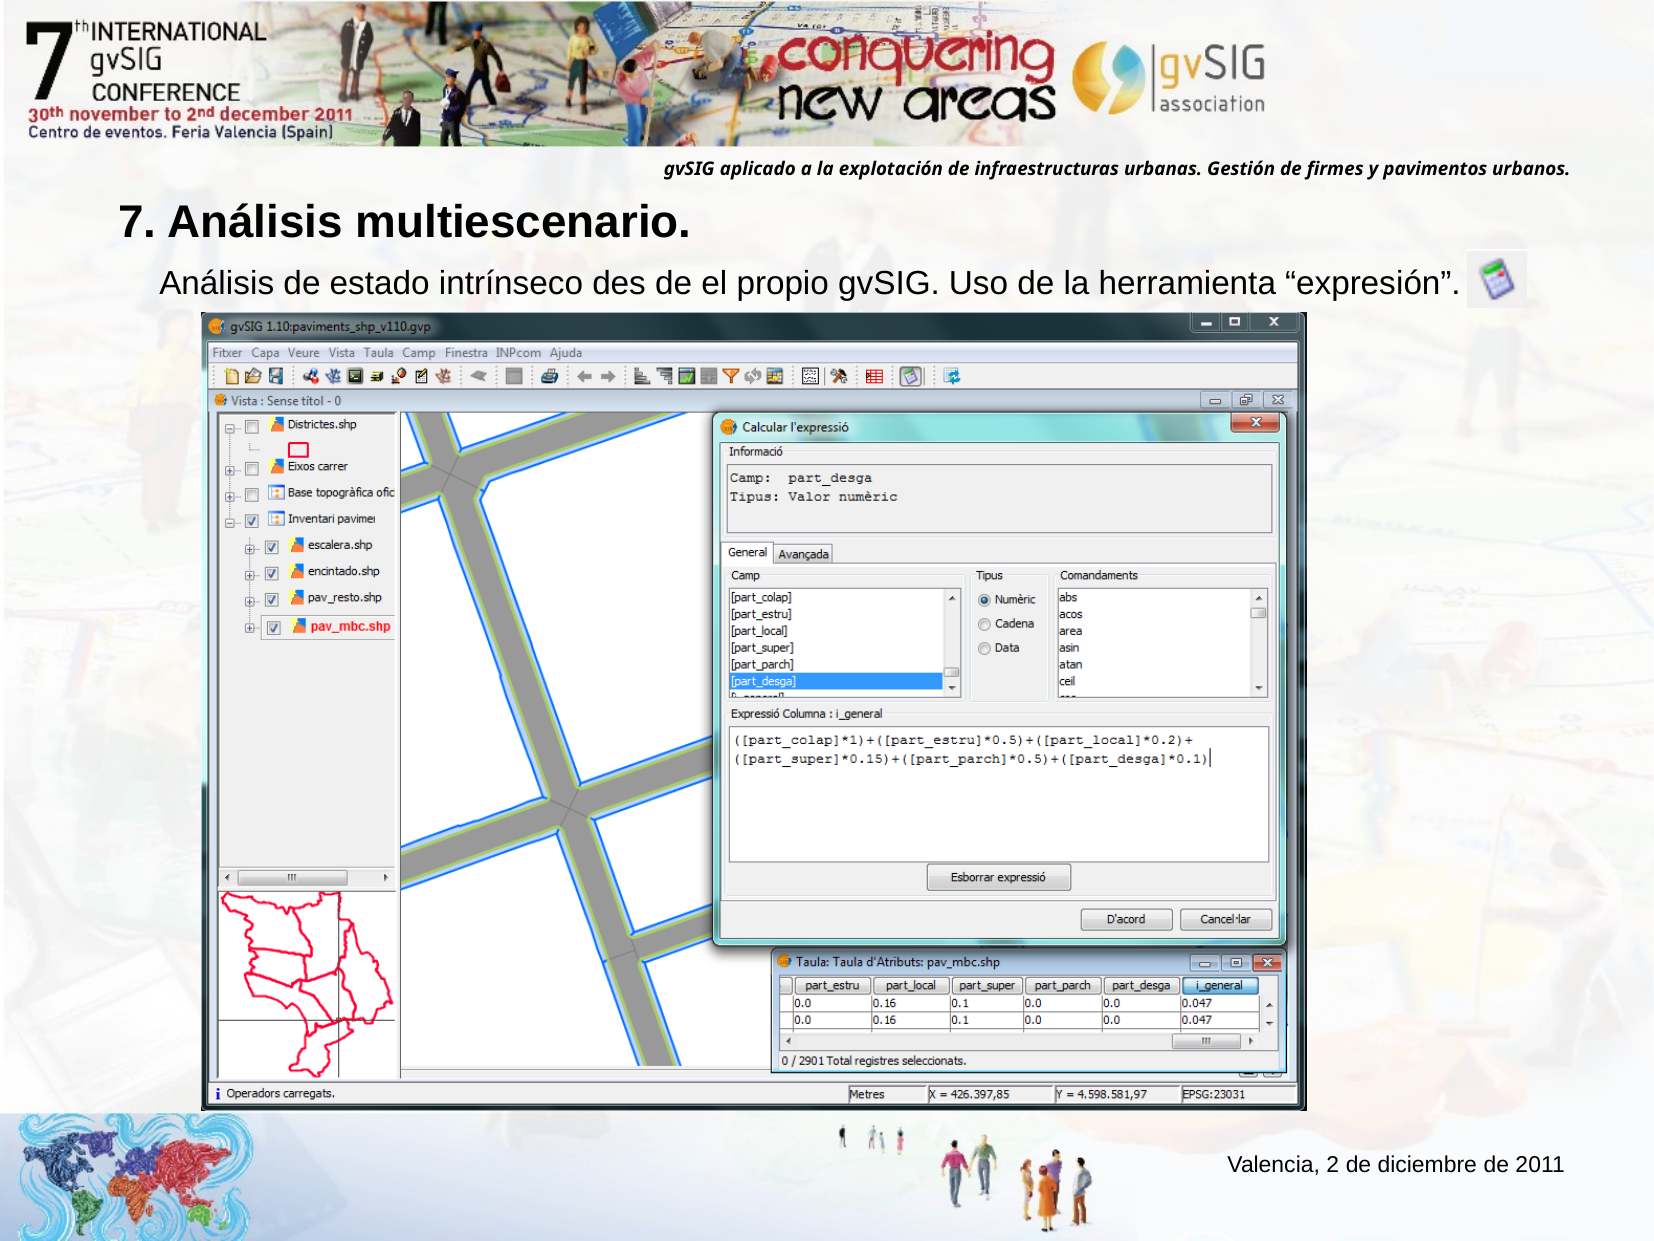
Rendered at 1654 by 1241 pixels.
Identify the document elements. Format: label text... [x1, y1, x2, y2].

picture [0, 0, 1654, 1241]
text_box 7. Análisis multiescenario. [118, 195, 1270, 247]
title gvSIG aplicado a la explotación de infraestructuras urbanas. Gestión de firmes y pavimentos urbanos. [88, 149, 1595, 188]
text_box Análisis de estado intrínseco des de el propio gvSIG. Uso de la herramienta “expresión”. [159, 236, 1548, 443]
